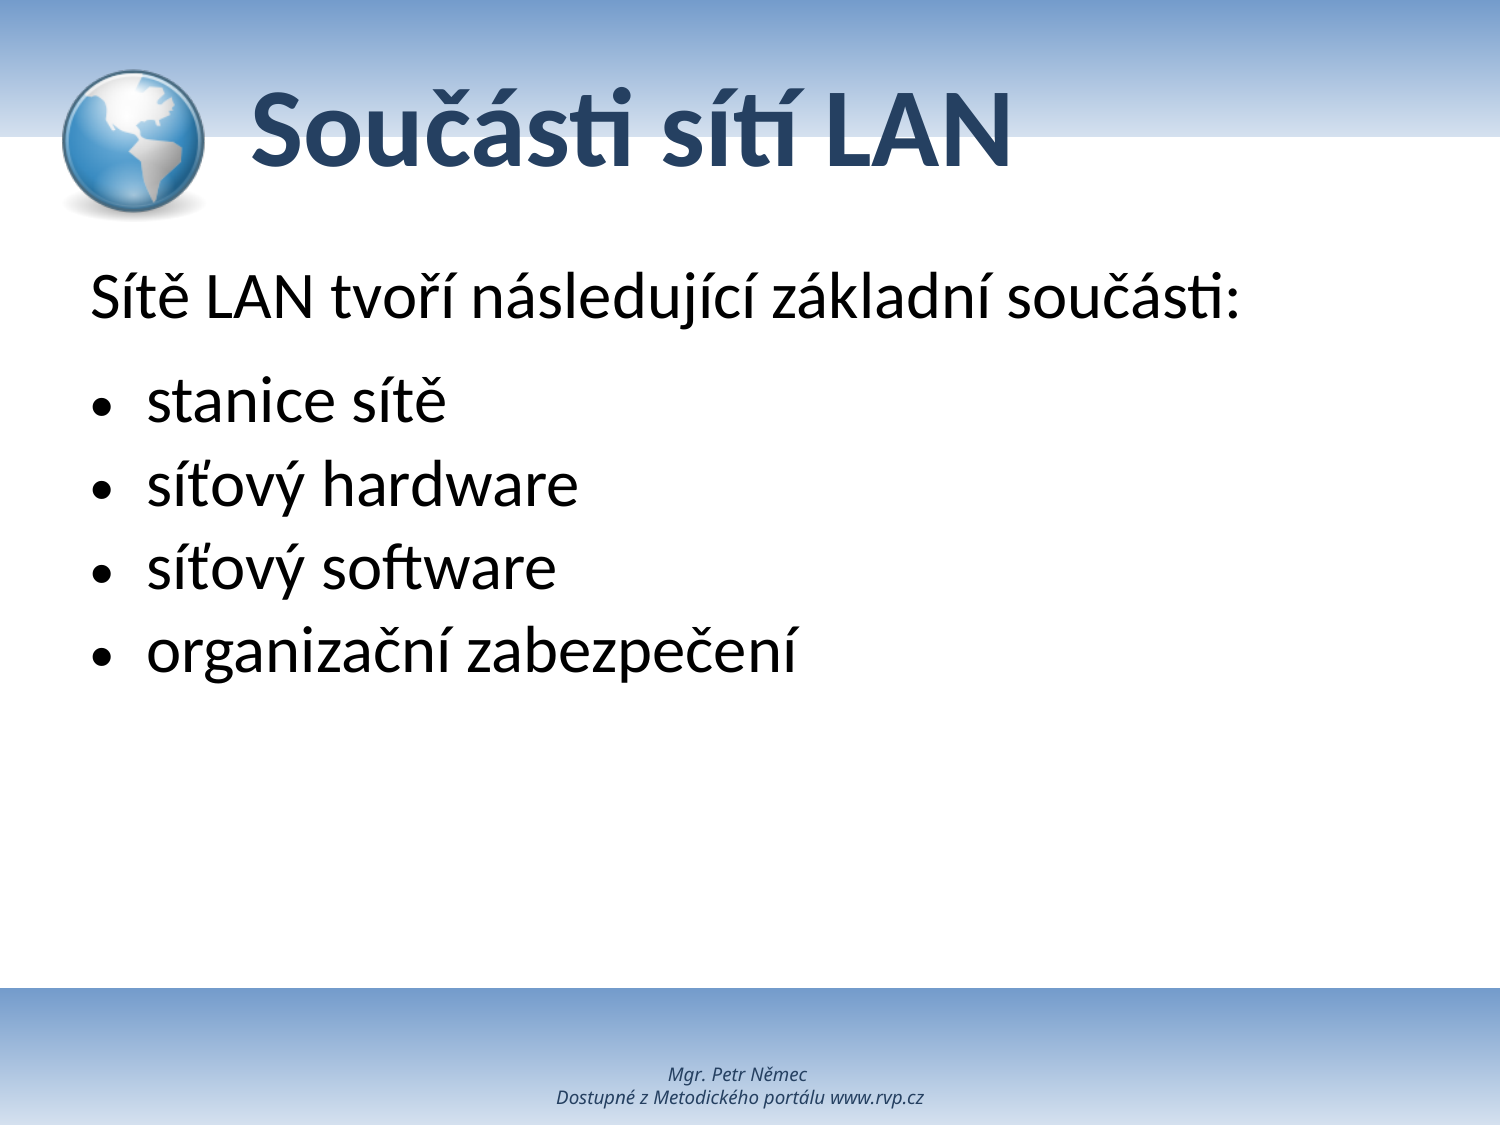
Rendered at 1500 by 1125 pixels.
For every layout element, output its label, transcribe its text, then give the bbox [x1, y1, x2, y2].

picture [56, 67, 211, 222]
title Součásti sítí LAN [235, 45, 1426, 233]
list Sítě LAN tvoří následující základní součásti: stanice sítě síťový hardware síťový software organizační zabezpečení [75, 260, 1426, 1004]
